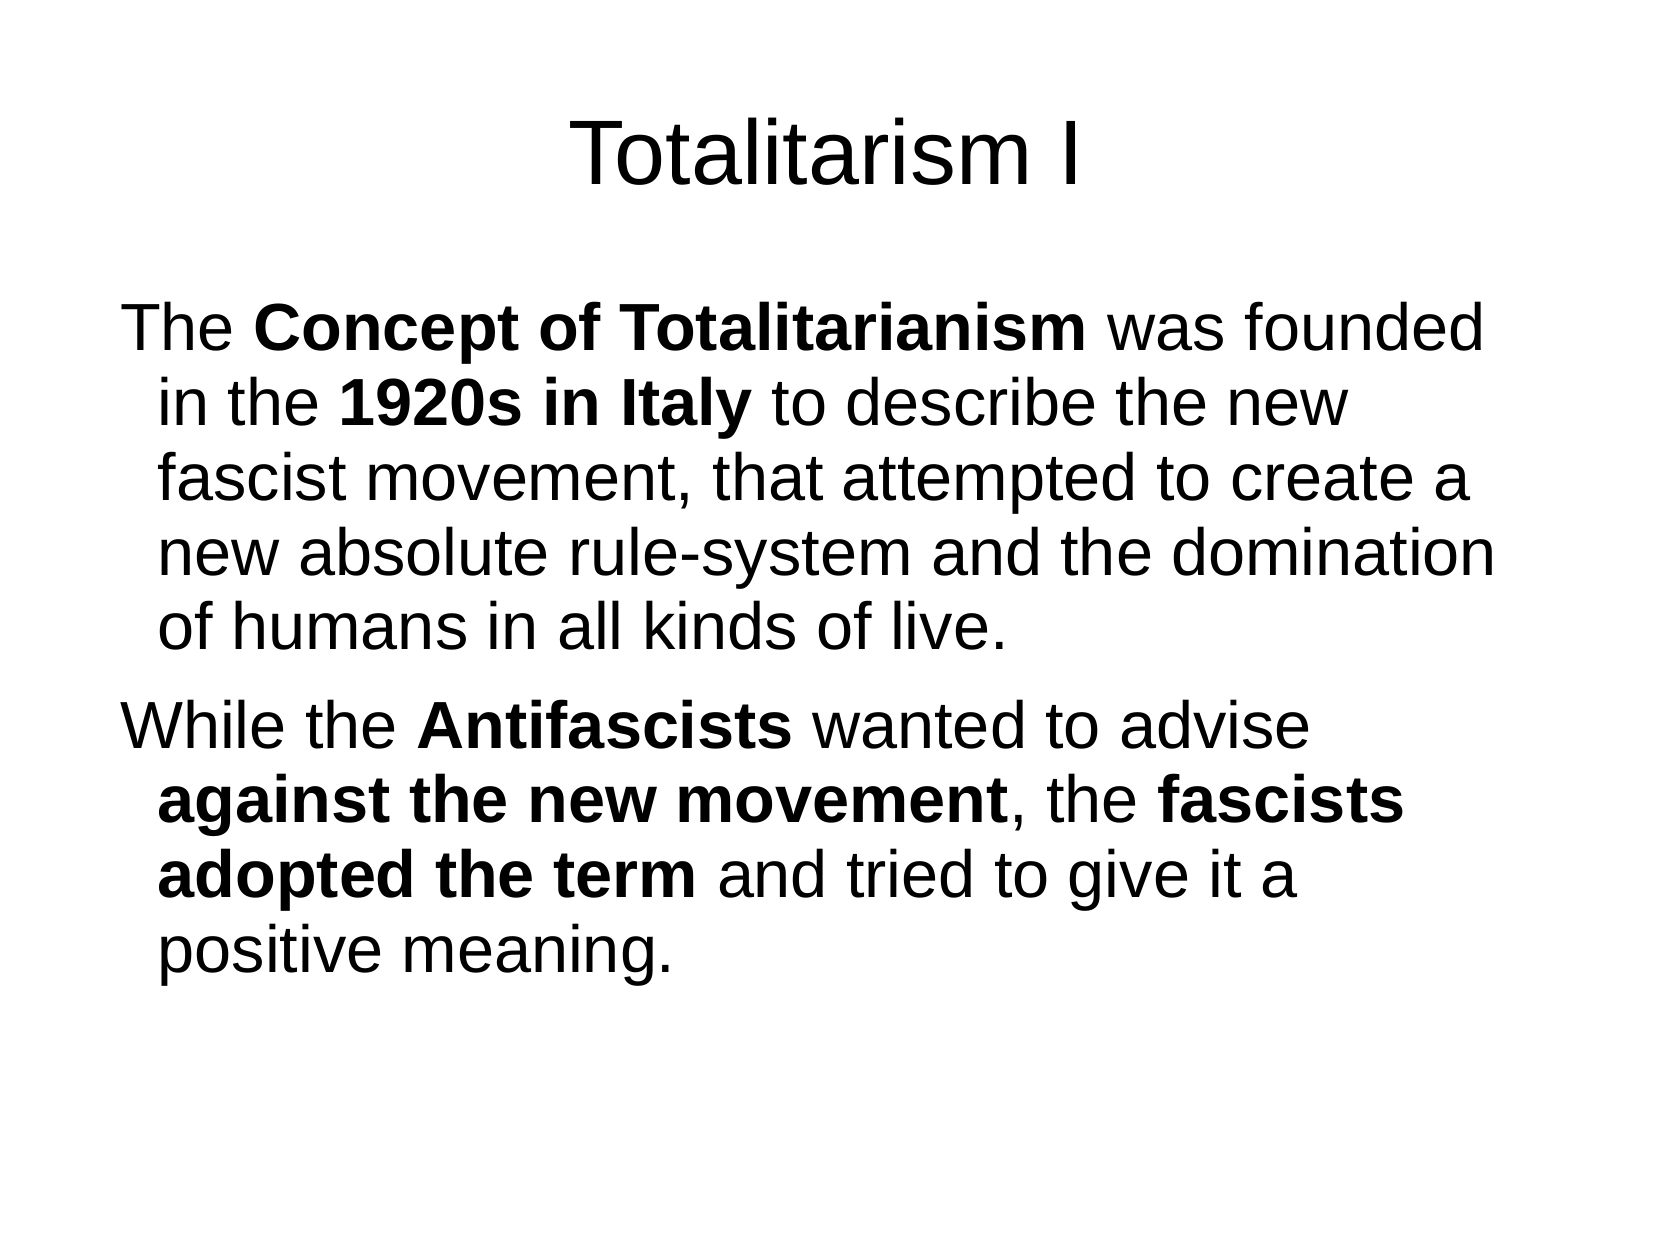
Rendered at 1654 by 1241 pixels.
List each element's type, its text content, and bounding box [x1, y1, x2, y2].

title Totalitarism I [82, 49, 1571, 257]
list The Concept of Totalitarianism was founded in the 1920s in Italy to describe the new fascist movement, that attempted to create a new absolute rule-system and the domination of humans in all kinds of live. While the Antifascists wanted to advise against the new movement, the fascists adopted the term and tried to give it a positive meaning. [82, 290, 1538, 1010]
